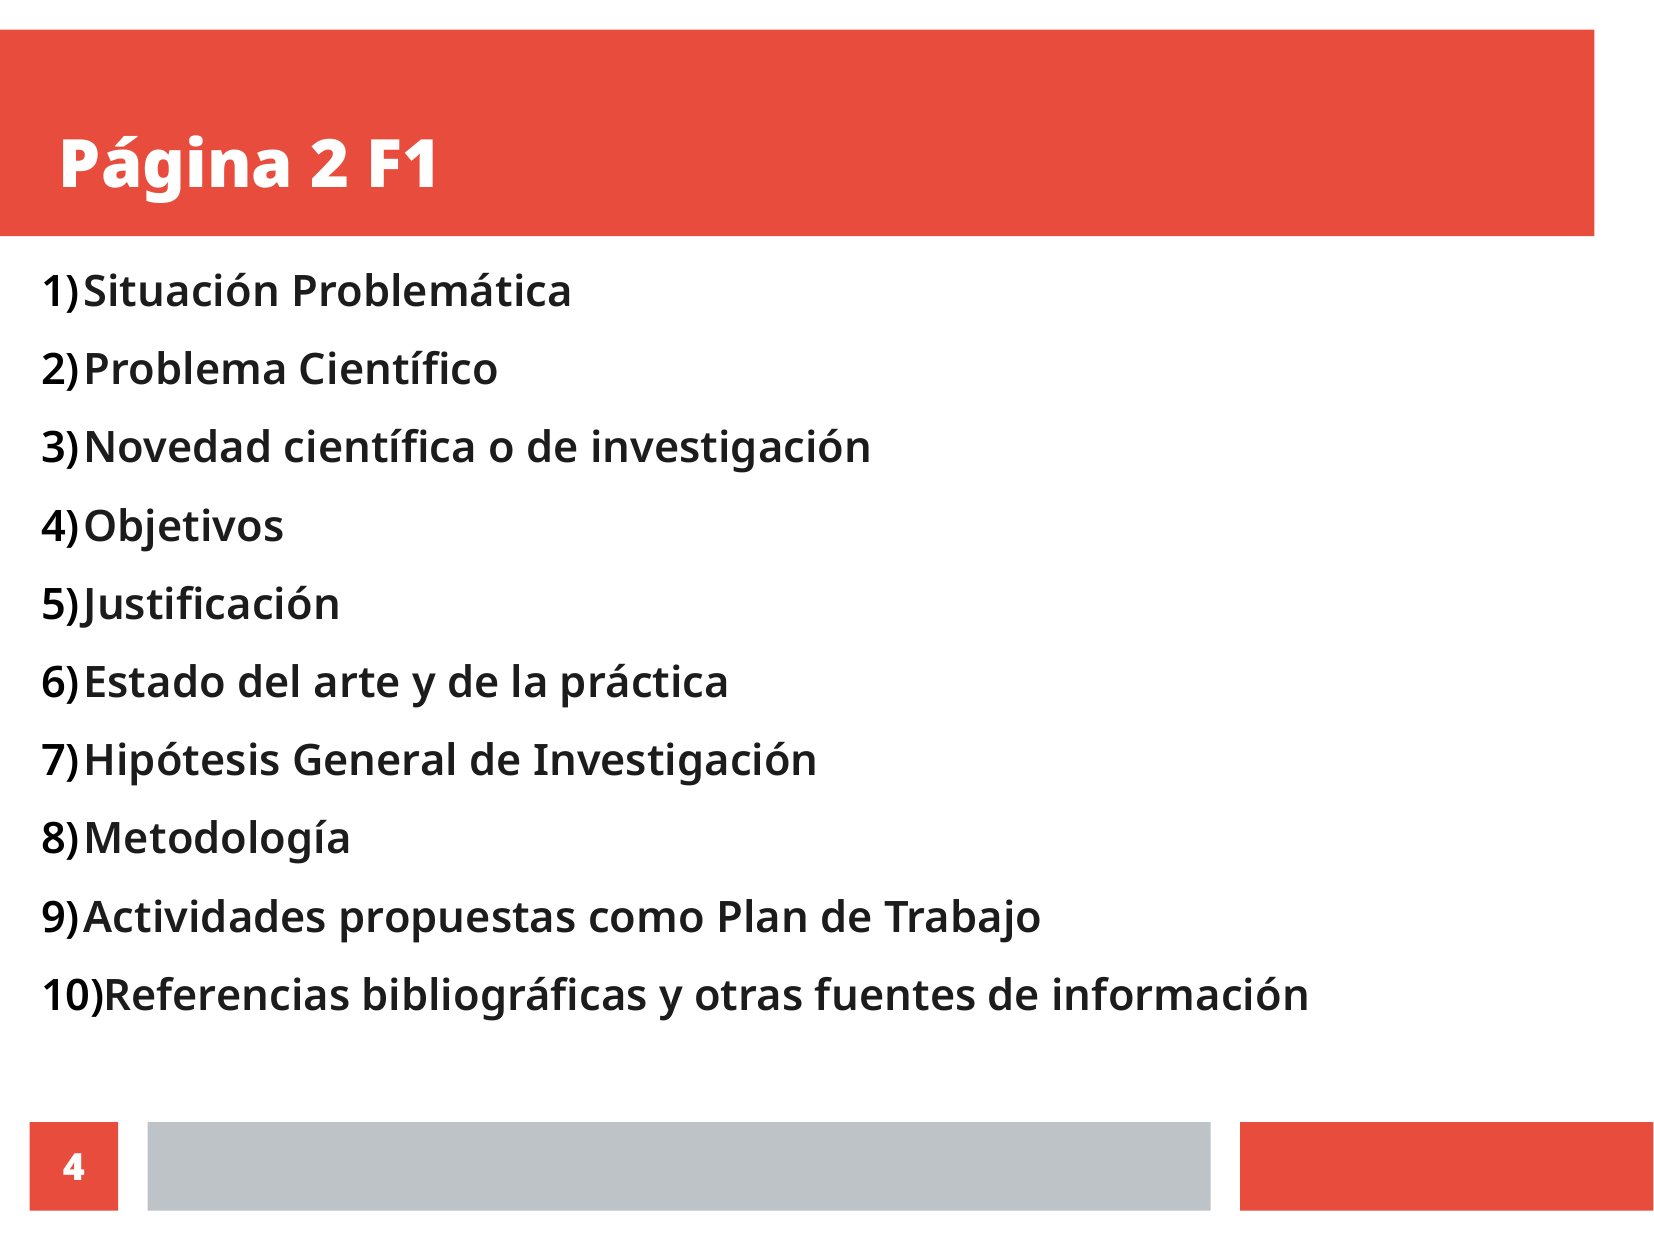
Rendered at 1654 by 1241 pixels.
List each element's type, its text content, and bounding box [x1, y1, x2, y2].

title Página 2 F1 [59, 59, 1595, 207]
list Situación Problemática Problema Científico Novedad científica o de investigación Objetivos Justificación Estado del arte y de la práctica Hipótesis General de Investigación Metodología Actividades propuestas como Plan de Trabajo Referencias bibliográficas y otras fuentes de información [41, 259, 1548, 1028]
